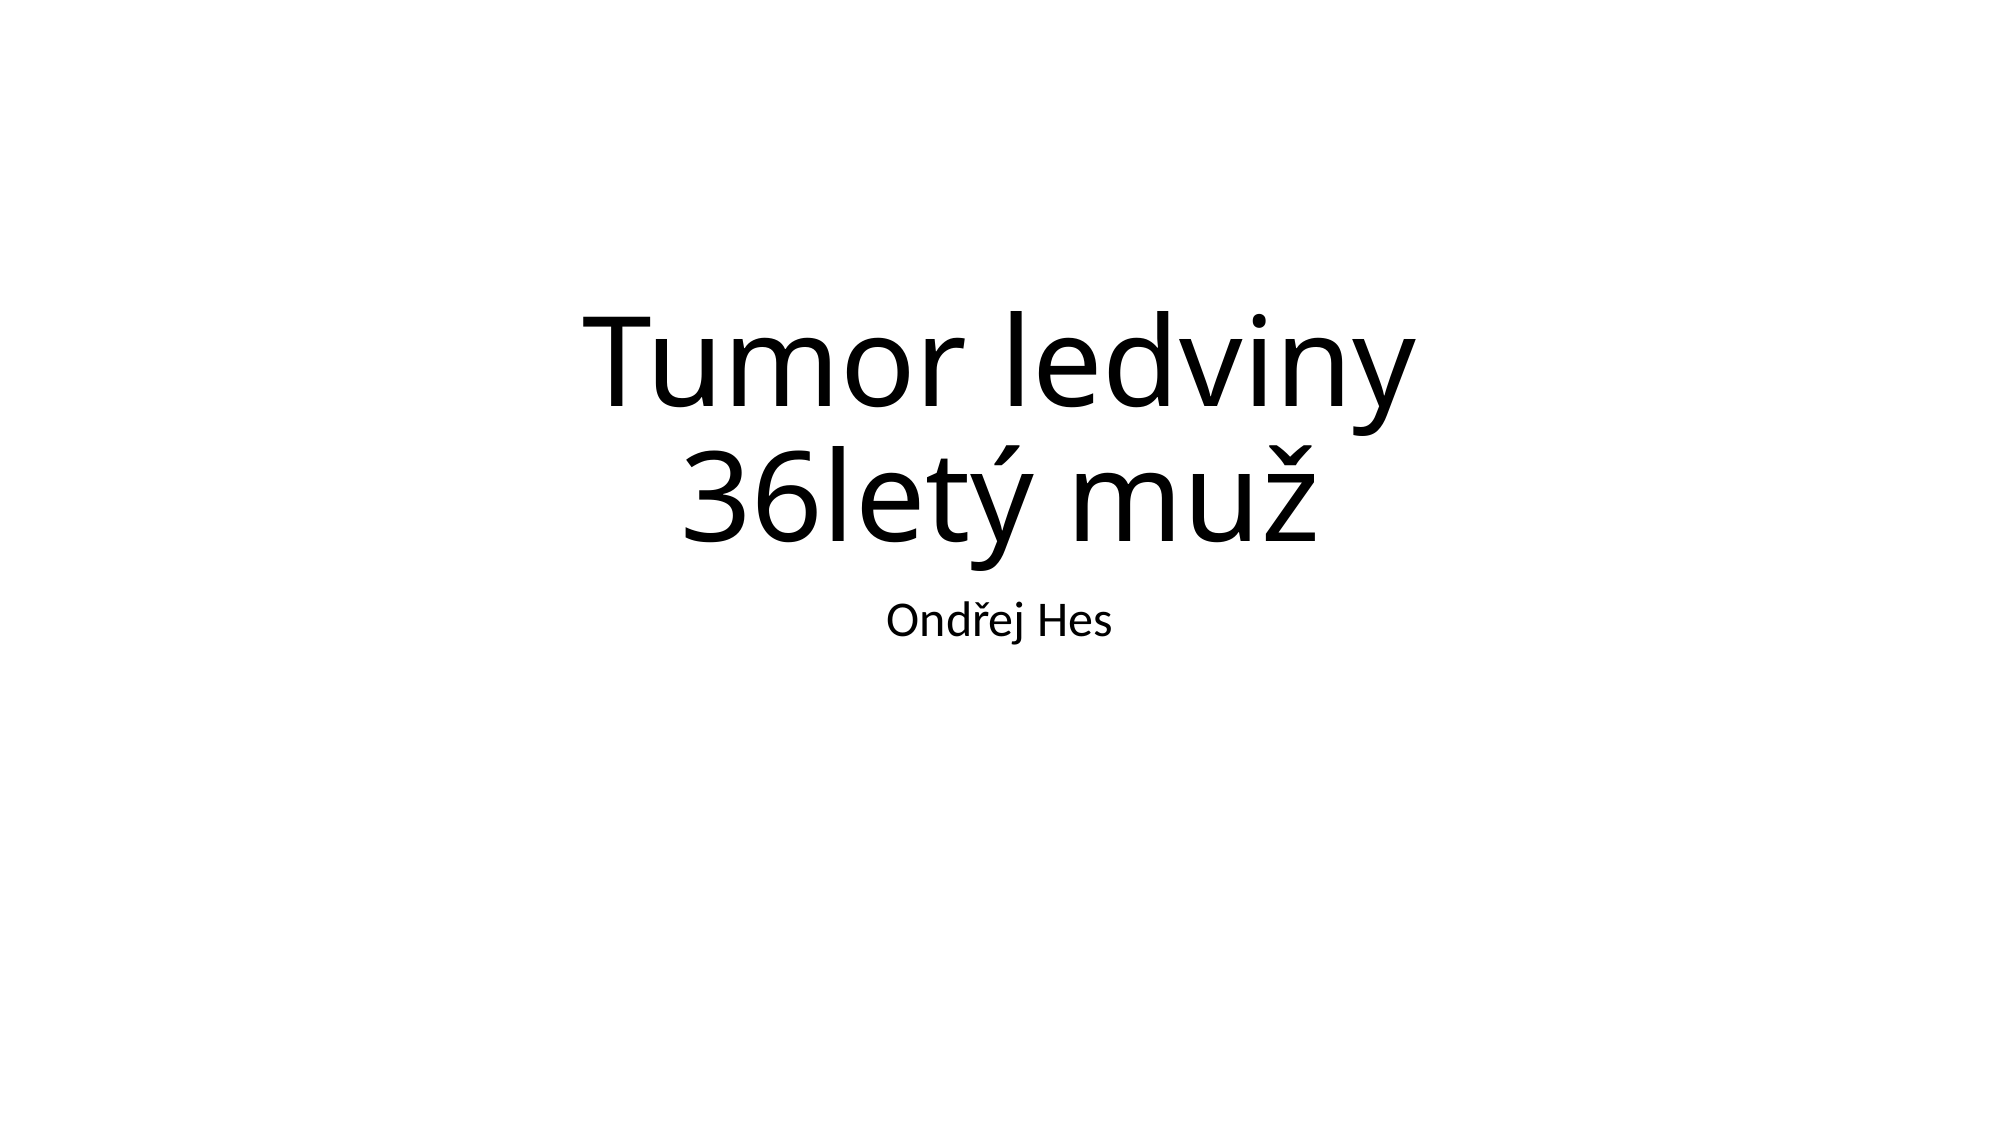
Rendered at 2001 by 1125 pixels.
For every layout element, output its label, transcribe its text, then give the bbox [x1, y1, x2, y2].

subtitle Ondřej Hes [249, 590, 1750, 863]
title Tumor ledviny 36letý muž [249, 184, 1750, 576]
